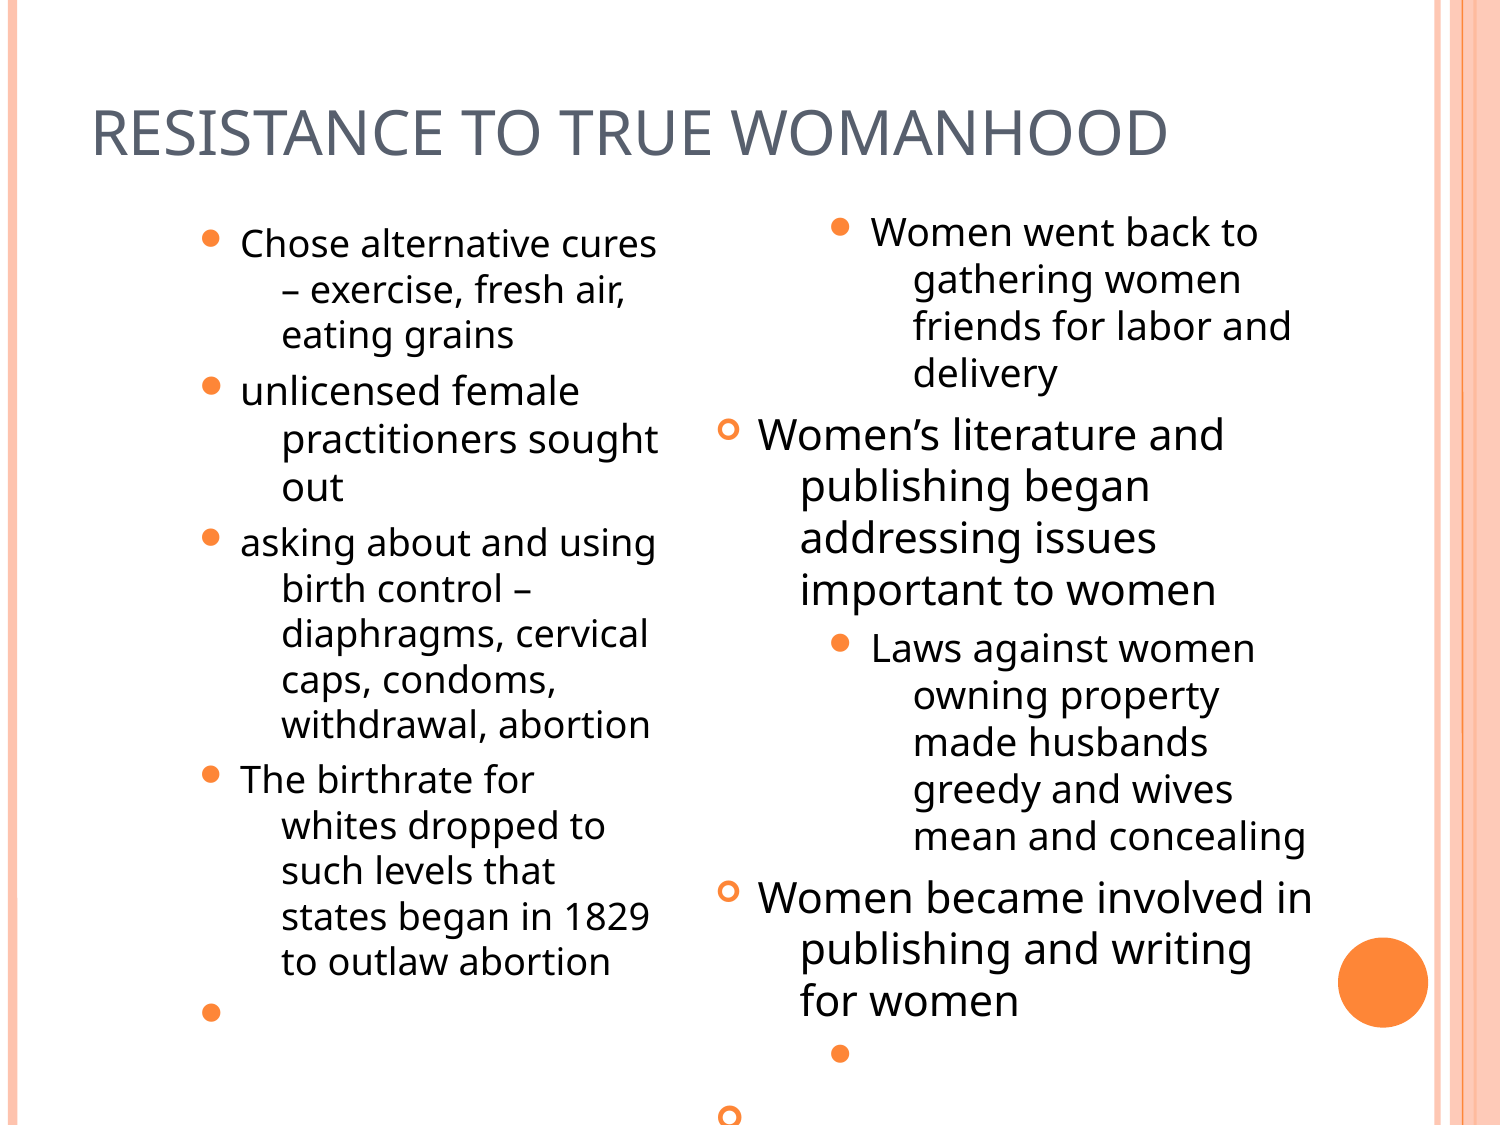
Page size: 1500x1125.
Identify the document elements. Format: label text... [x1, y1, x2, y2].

list Women went back to gathering women friends for labor and delivery Women’s literature and publishing began addressing issues important to women Laws against women owning property made husbands greedy and wives mean and concealing Women became involved in publishing and writing for women [700, 200, 1338, 1038]
list Chose alternative cures – exercise, fresh air, eating grains unlicensed female practitioners sought out asking about and using birth control – diaphragms, cervical caps, condoms, withdrawal, abortion The birthrate for whites dropped to such levels that states began in 1829 to outlaw abortion [75, 212, 676, 1013]
title Resistance to True Womanhood [75, 45, 1300, 175]
